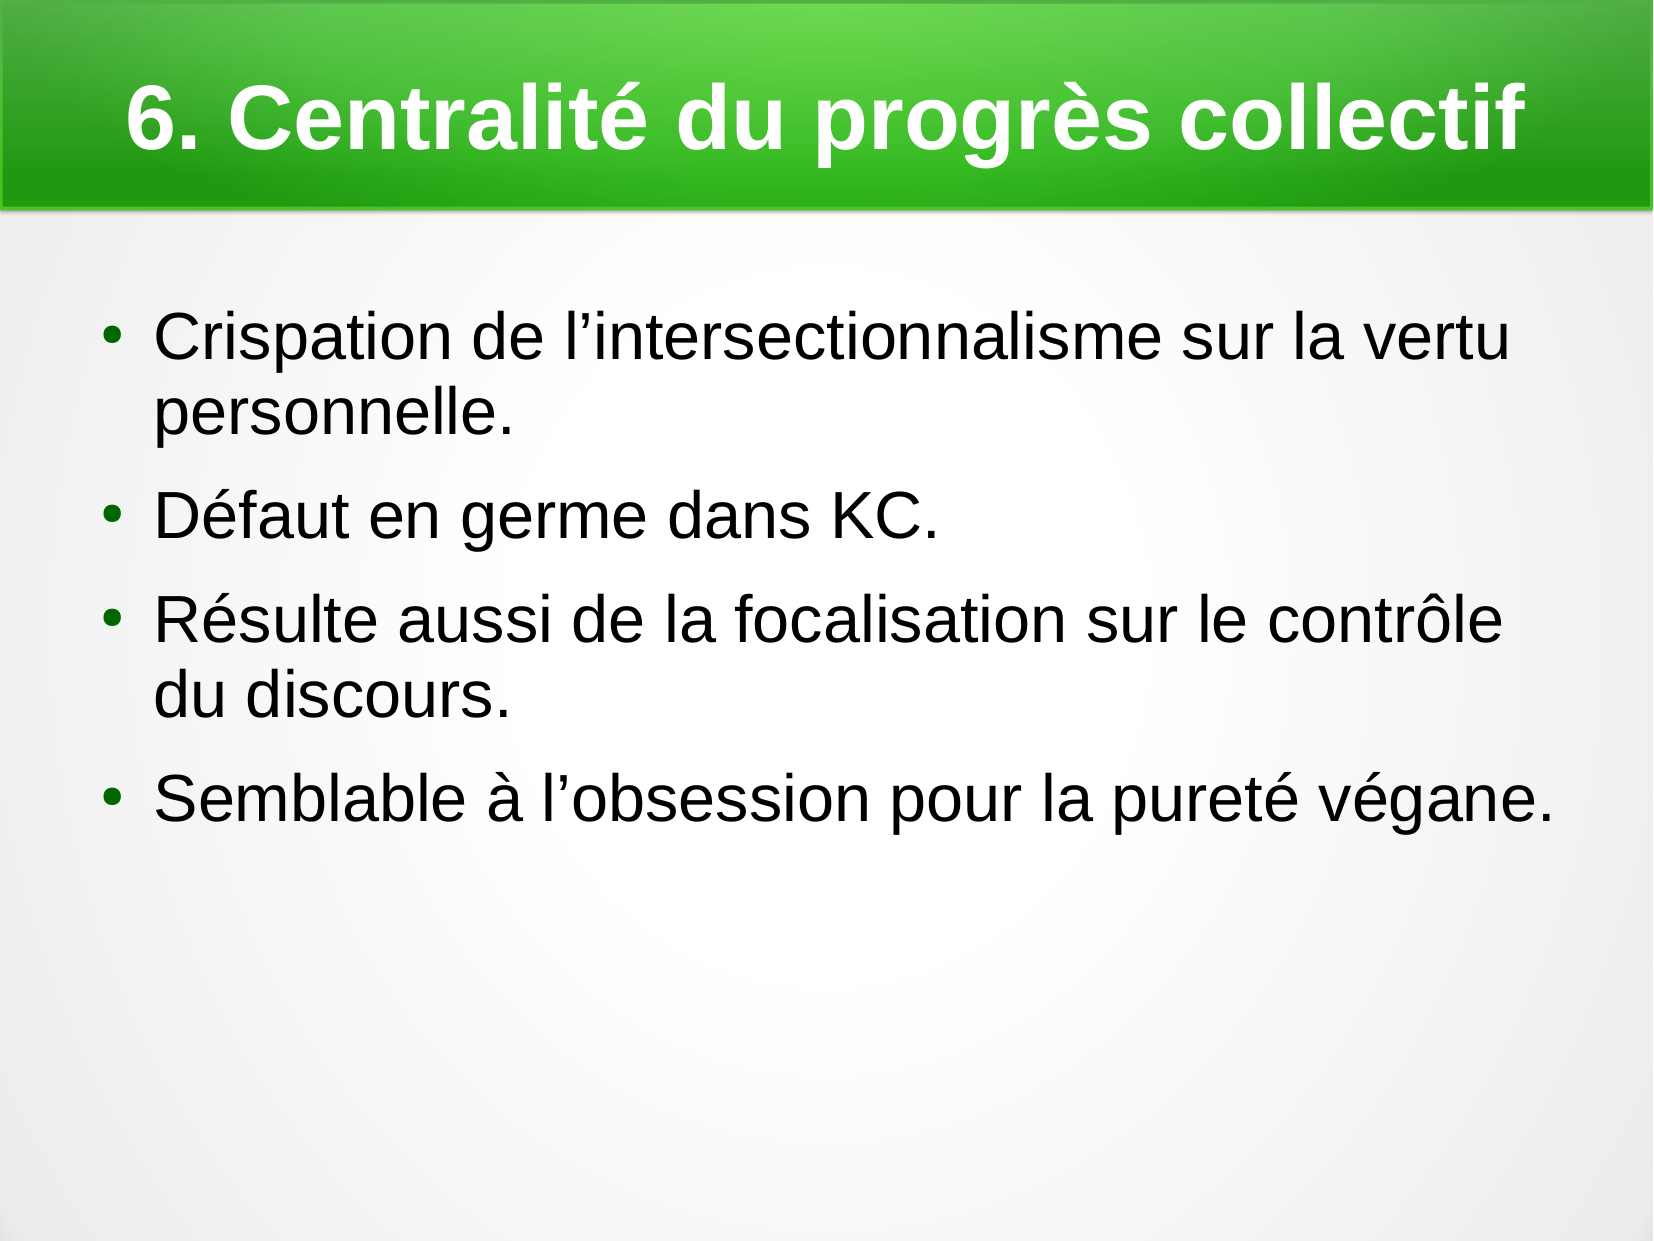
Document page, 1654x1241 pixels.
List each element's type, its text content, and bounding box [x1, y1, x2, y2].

title 6. Centralité du progrès collectif [82, 47, 1571, 190]
list Crispation de l’intersectionnalisme sur la vertu personnelle. Défaut en germe dans KC. Résulte aussi de la focalisation sur le contrôle du discours. Semblable à l’obsession pour la pureté végane. [82, 299, 1571, 1019]
